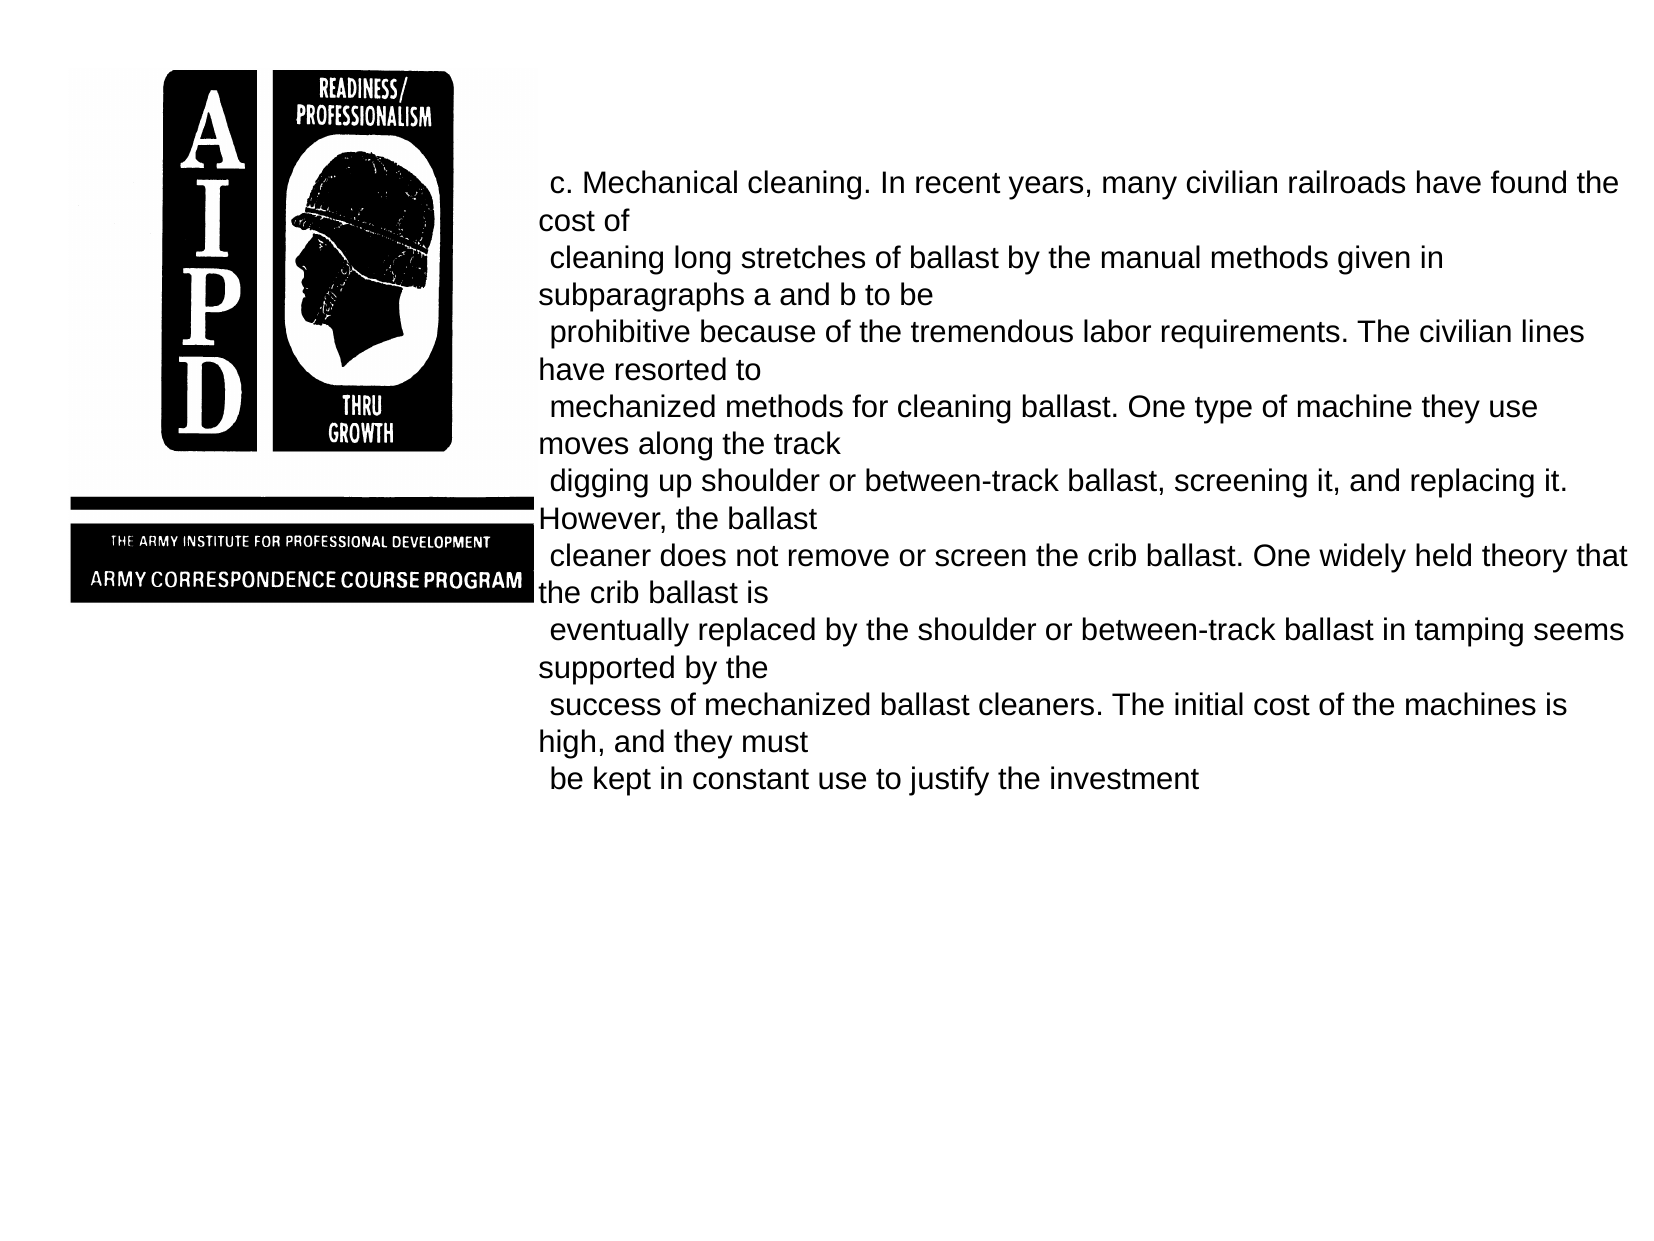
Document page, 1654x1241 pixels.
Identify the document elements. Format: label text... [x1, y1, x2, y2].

picture [68, 68, 538, 607]
text_box c. Mechanical cleaning. In recent years, many civilian railroads have found the cost of cleaning long stretches of ballast by the manual methods given in subparagraphs a and b to be prohibitive because of the tremendous labor requirements. The civilian lines have resorted to mechanized methods for cleaning ballast. One type of machine they use moves along the track digging up shoulder or between-track ballast, screening it, and replacing it. However, the ballast cleaner does not remove or screen the crib ballast. One widely held theory that the crib ballast is eventually replaced by the shoulder or between-track ballast in tamping seems supported by the success of mechanized ballast cleaners. The initial cost of the machines is high, and they must be kept in constant use to justify the investment [523, 155, 1654, 804]
